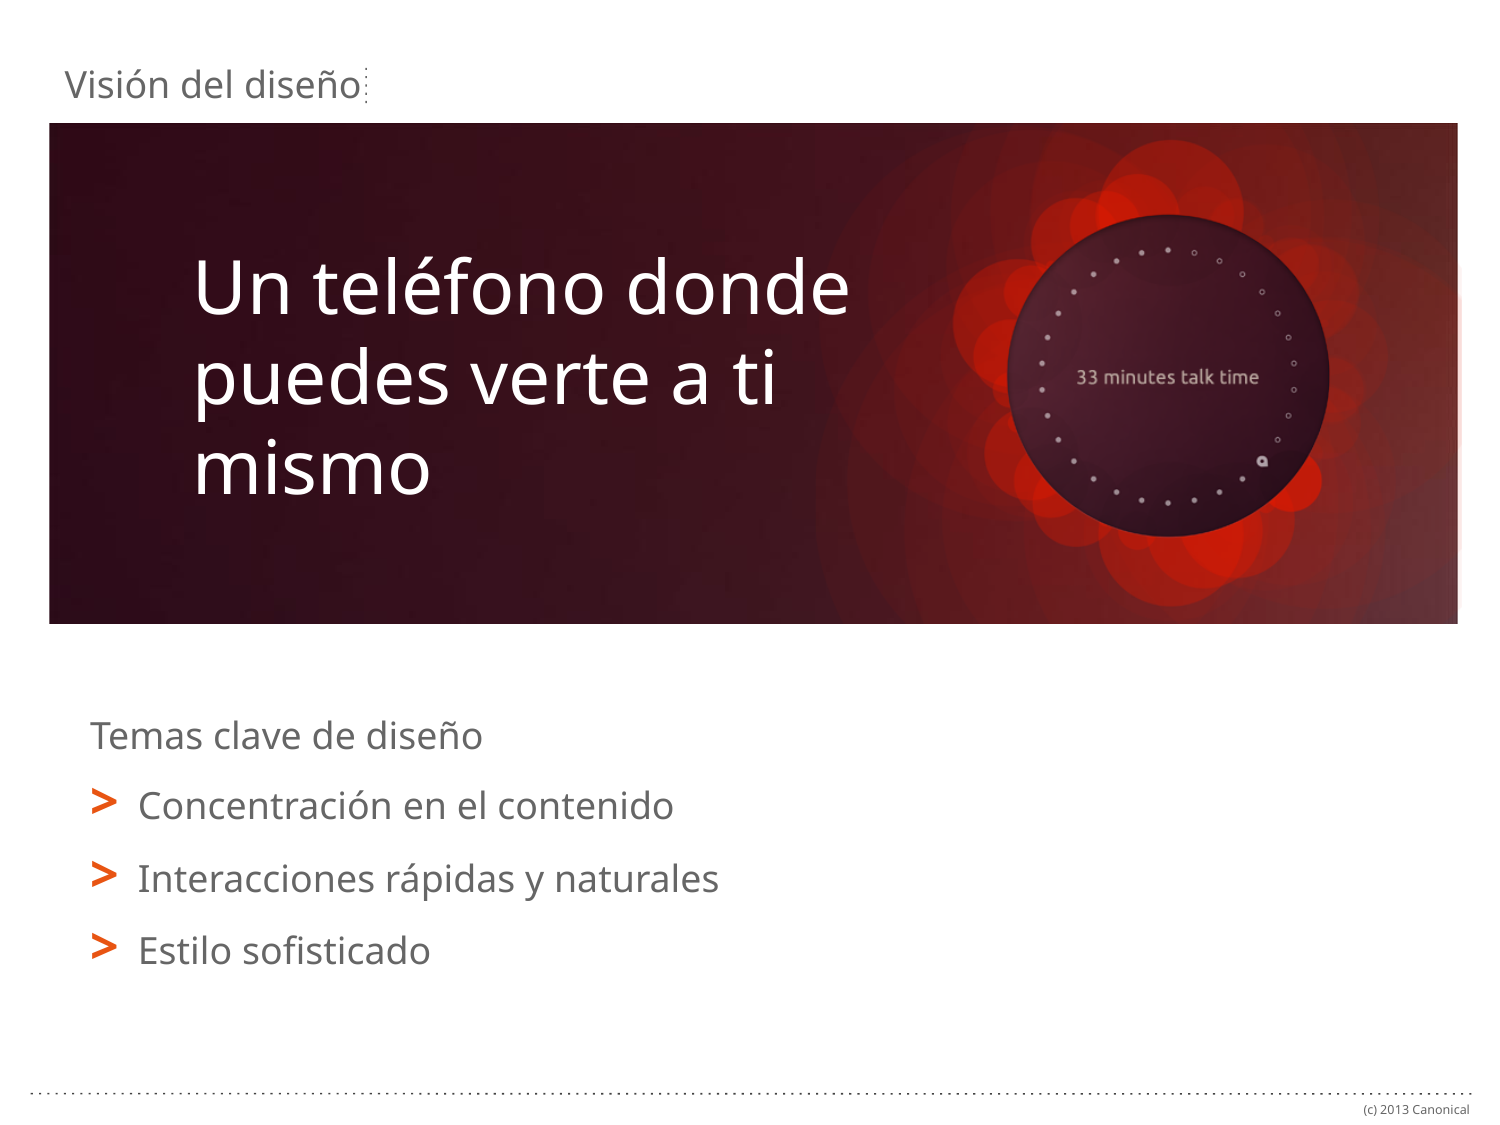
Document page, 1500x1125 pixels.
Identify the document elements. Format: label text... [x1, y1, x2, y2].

list Temas clave de diseño > Concentración en el contenido > Interacciones rápidas y naturales > Estilo sofisticado [75, 697, 1425, 1037]
title Visión del diseño [49, 53, 503, 114]
text_box (c) 2013 Canonical [19, 1099, 1485, 1119]
text_box Un teléfono donde puedes verte a ti mismo [177, 224, 921, 455]
text_box [49, 123, 1496, 624]
